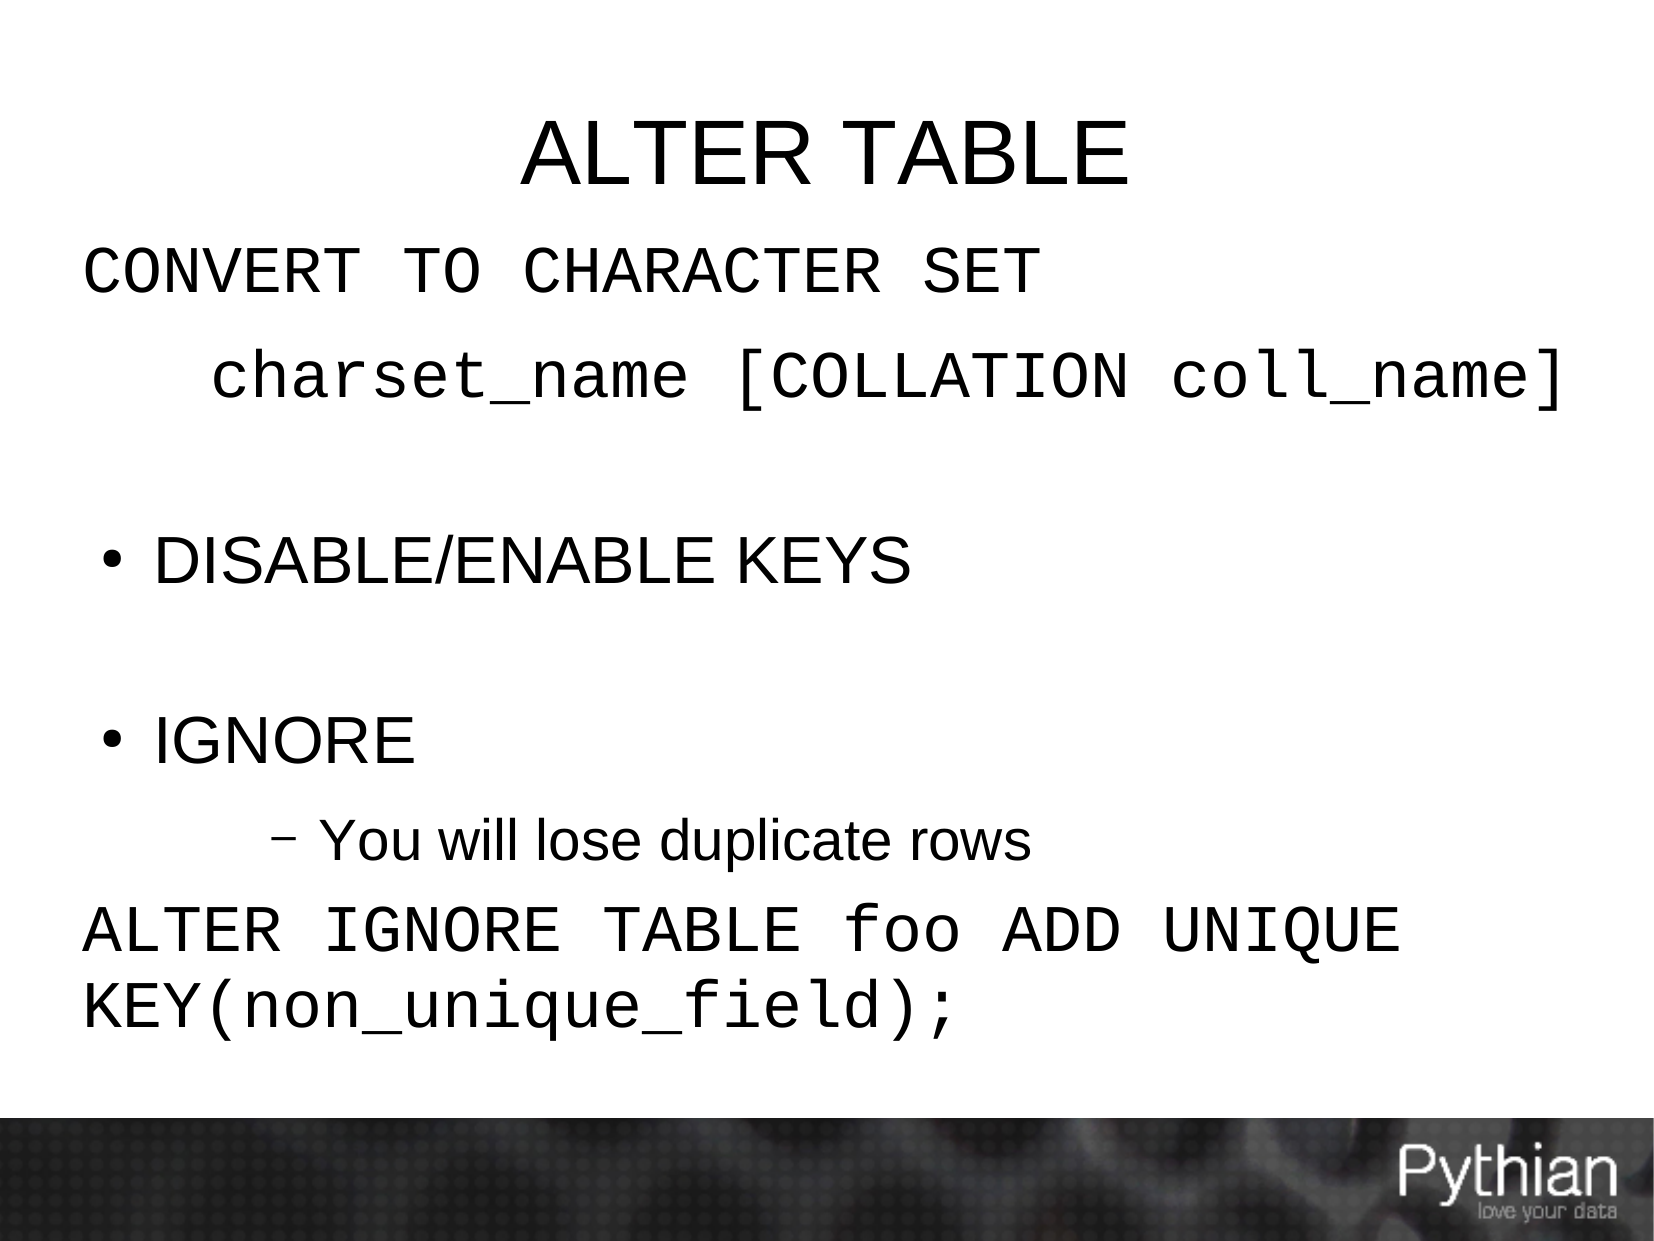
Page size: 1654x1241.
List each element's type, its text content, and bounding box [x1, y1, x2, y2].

title ALTER TABLE [82, 49, 1571, 237]
list CONVERT TO CHARACTER SET charset_name [COLLATION coll_name] DISABLE/ENABLE KEYS IGNORE You will lose duplicate rows ALTER IGNORE TABLE foo ADD UNIQUE KEY(non_unique_field); [82, 237, 1571, 1048]
picture [0, 1118, 1654, 1241]
